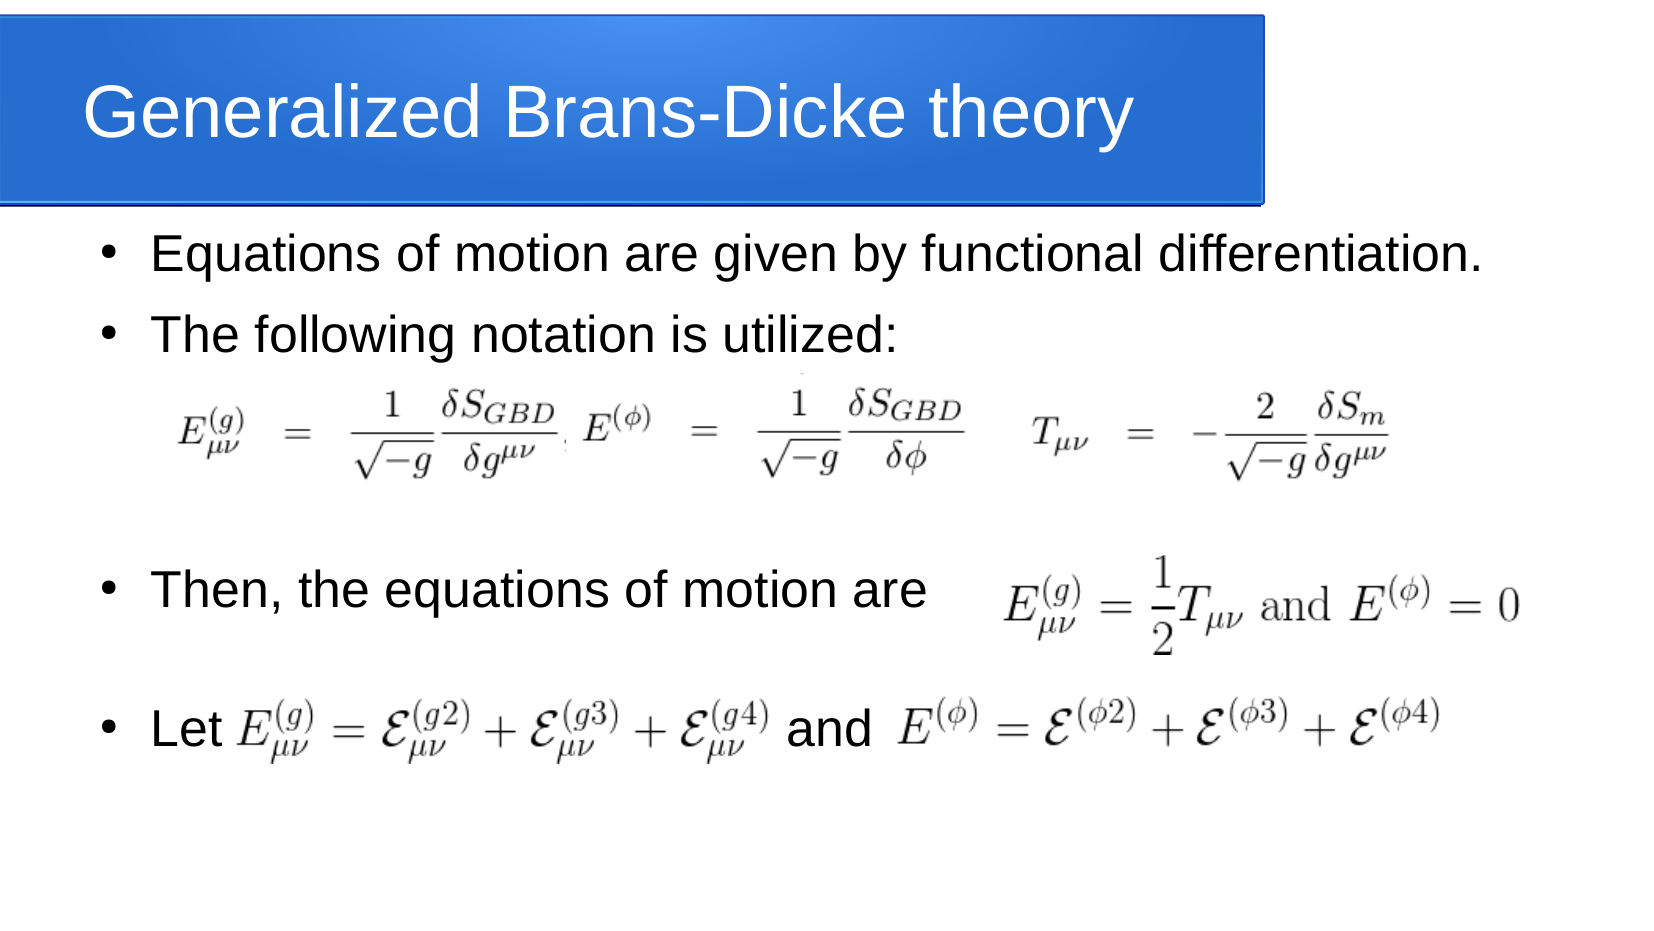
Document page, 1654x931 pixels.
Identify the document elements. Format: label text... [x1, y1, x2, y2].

picture [161, 373, 967, 485]
picture [236, 698, 769, 764]
title Generalized Brans-Dicke theory [82, 35, 1235, 189]
picture [897, 696, 1440, 747]
list Equations of motion are given by functional differentiation. The following notation is utilized: Then, the equations of motion are Let and [82, 224, 1571, 764]
picture [1010, 387, 1394, 485]
picture [1003, 555, 1520, 656]
